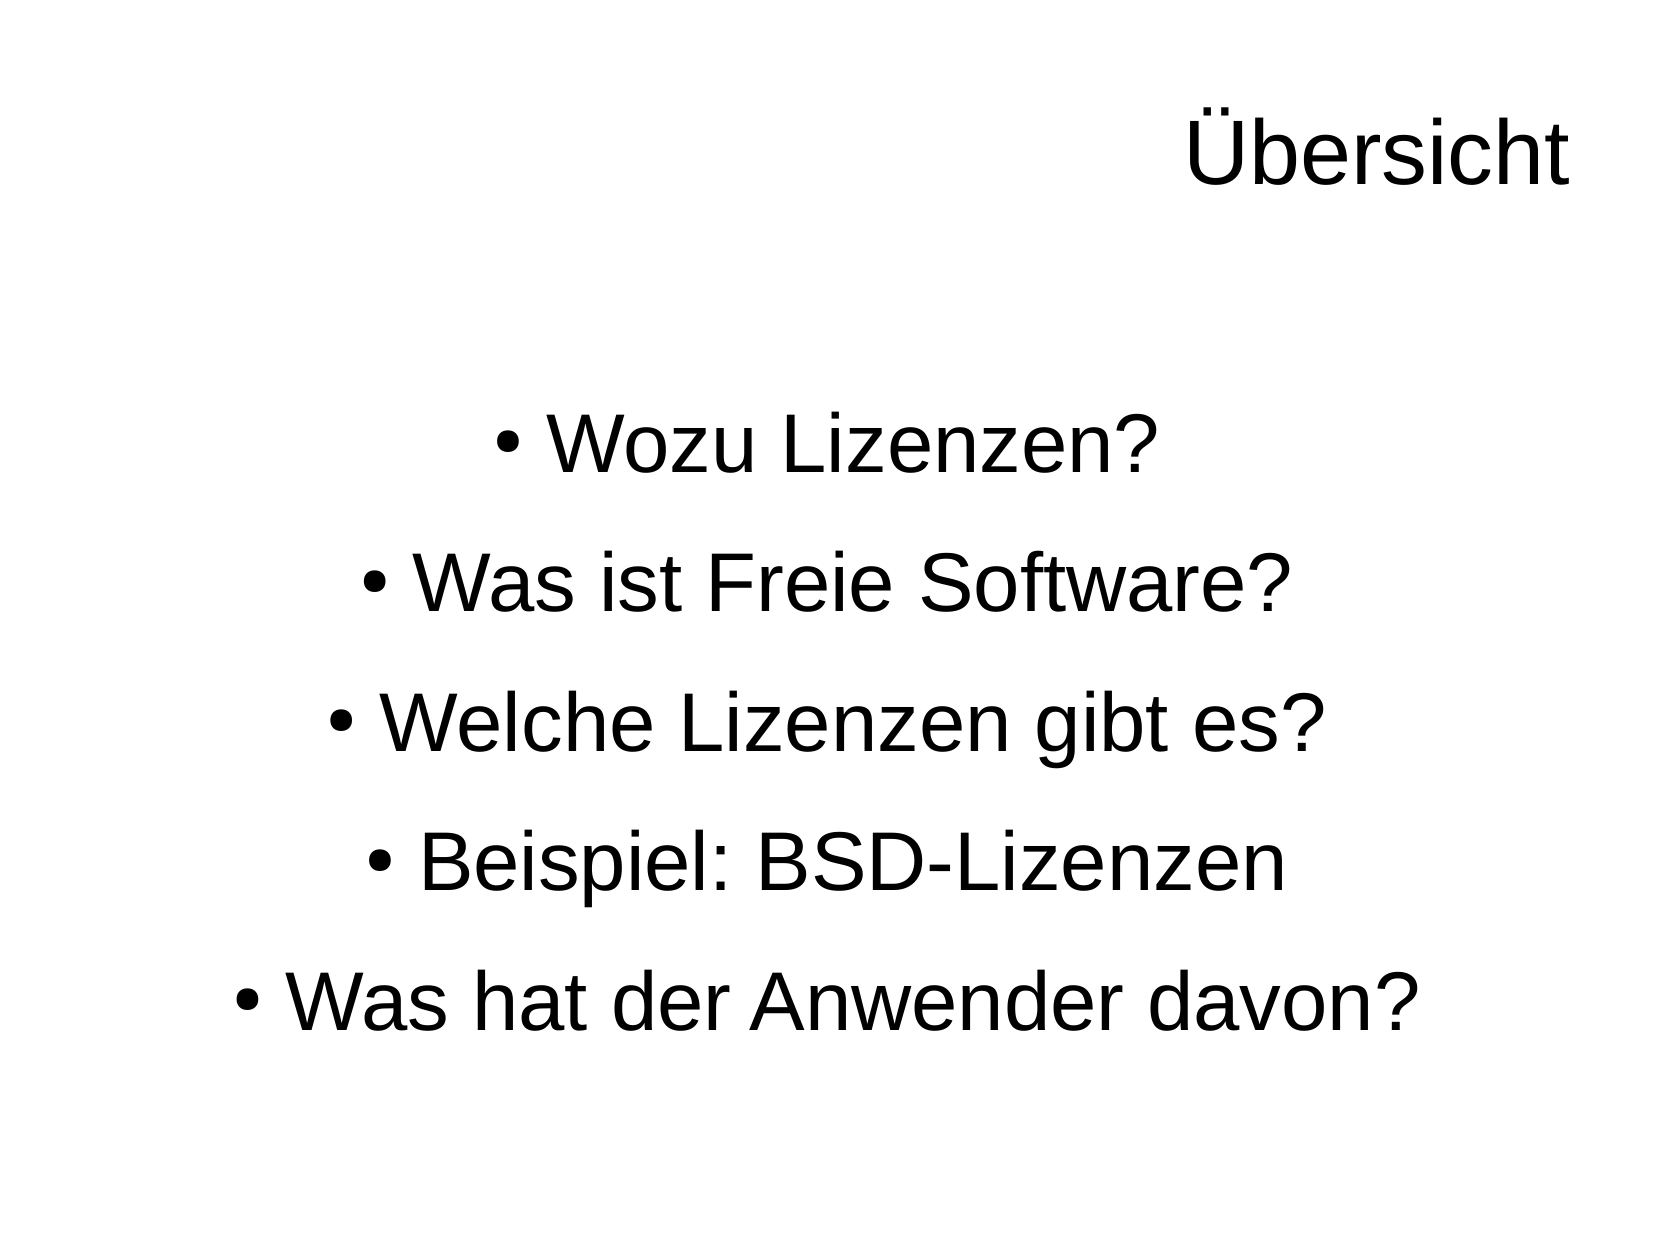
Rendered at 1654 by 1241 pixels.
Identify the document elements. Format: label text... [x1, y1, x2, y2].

subtitle Wozu Lizenzen? Was ist Freie Software? Welche Lizenzen gibt es? Beispiel: BSD-Lizenzen Was hat der Anwender davon? [82, 297, 1571, 1102]
title Übersicht [82, 56, 1571, 250]
